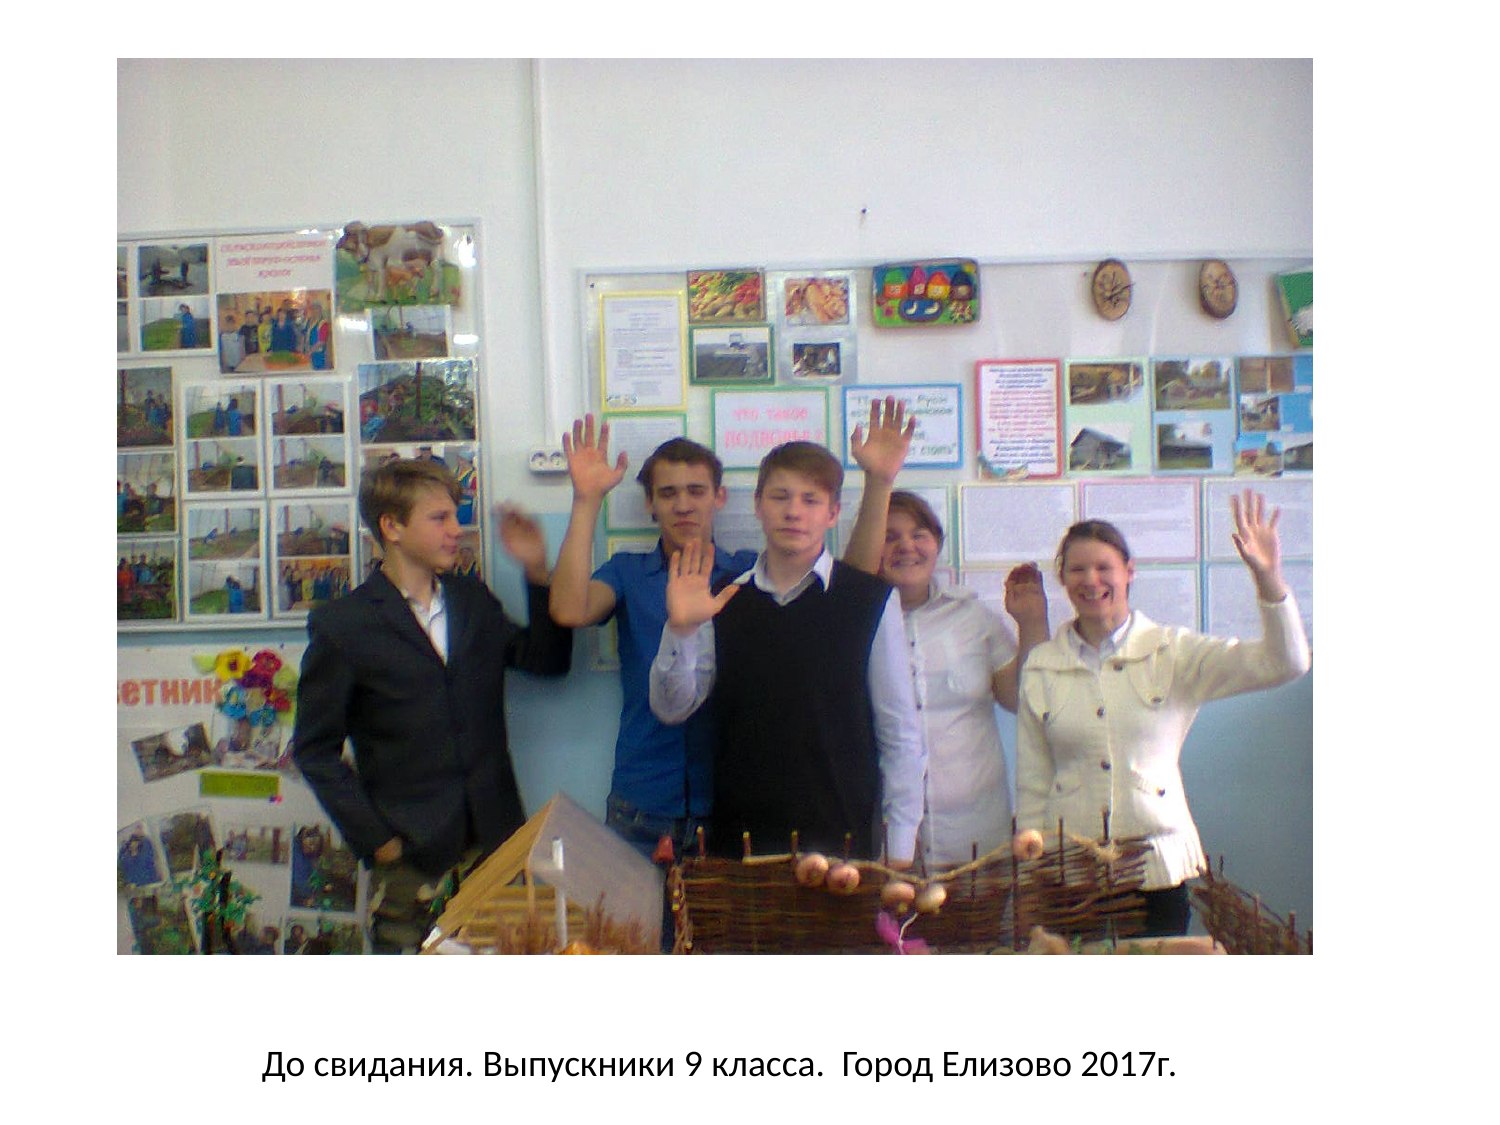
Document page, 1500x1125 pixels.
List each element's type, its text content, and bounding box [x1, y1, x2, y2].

picture [117, 58, 1313, 955]
text_box До свидания. Выпускники 9 класса. Город Елизово 2017г. [247, 1031, 1194, 1092]
